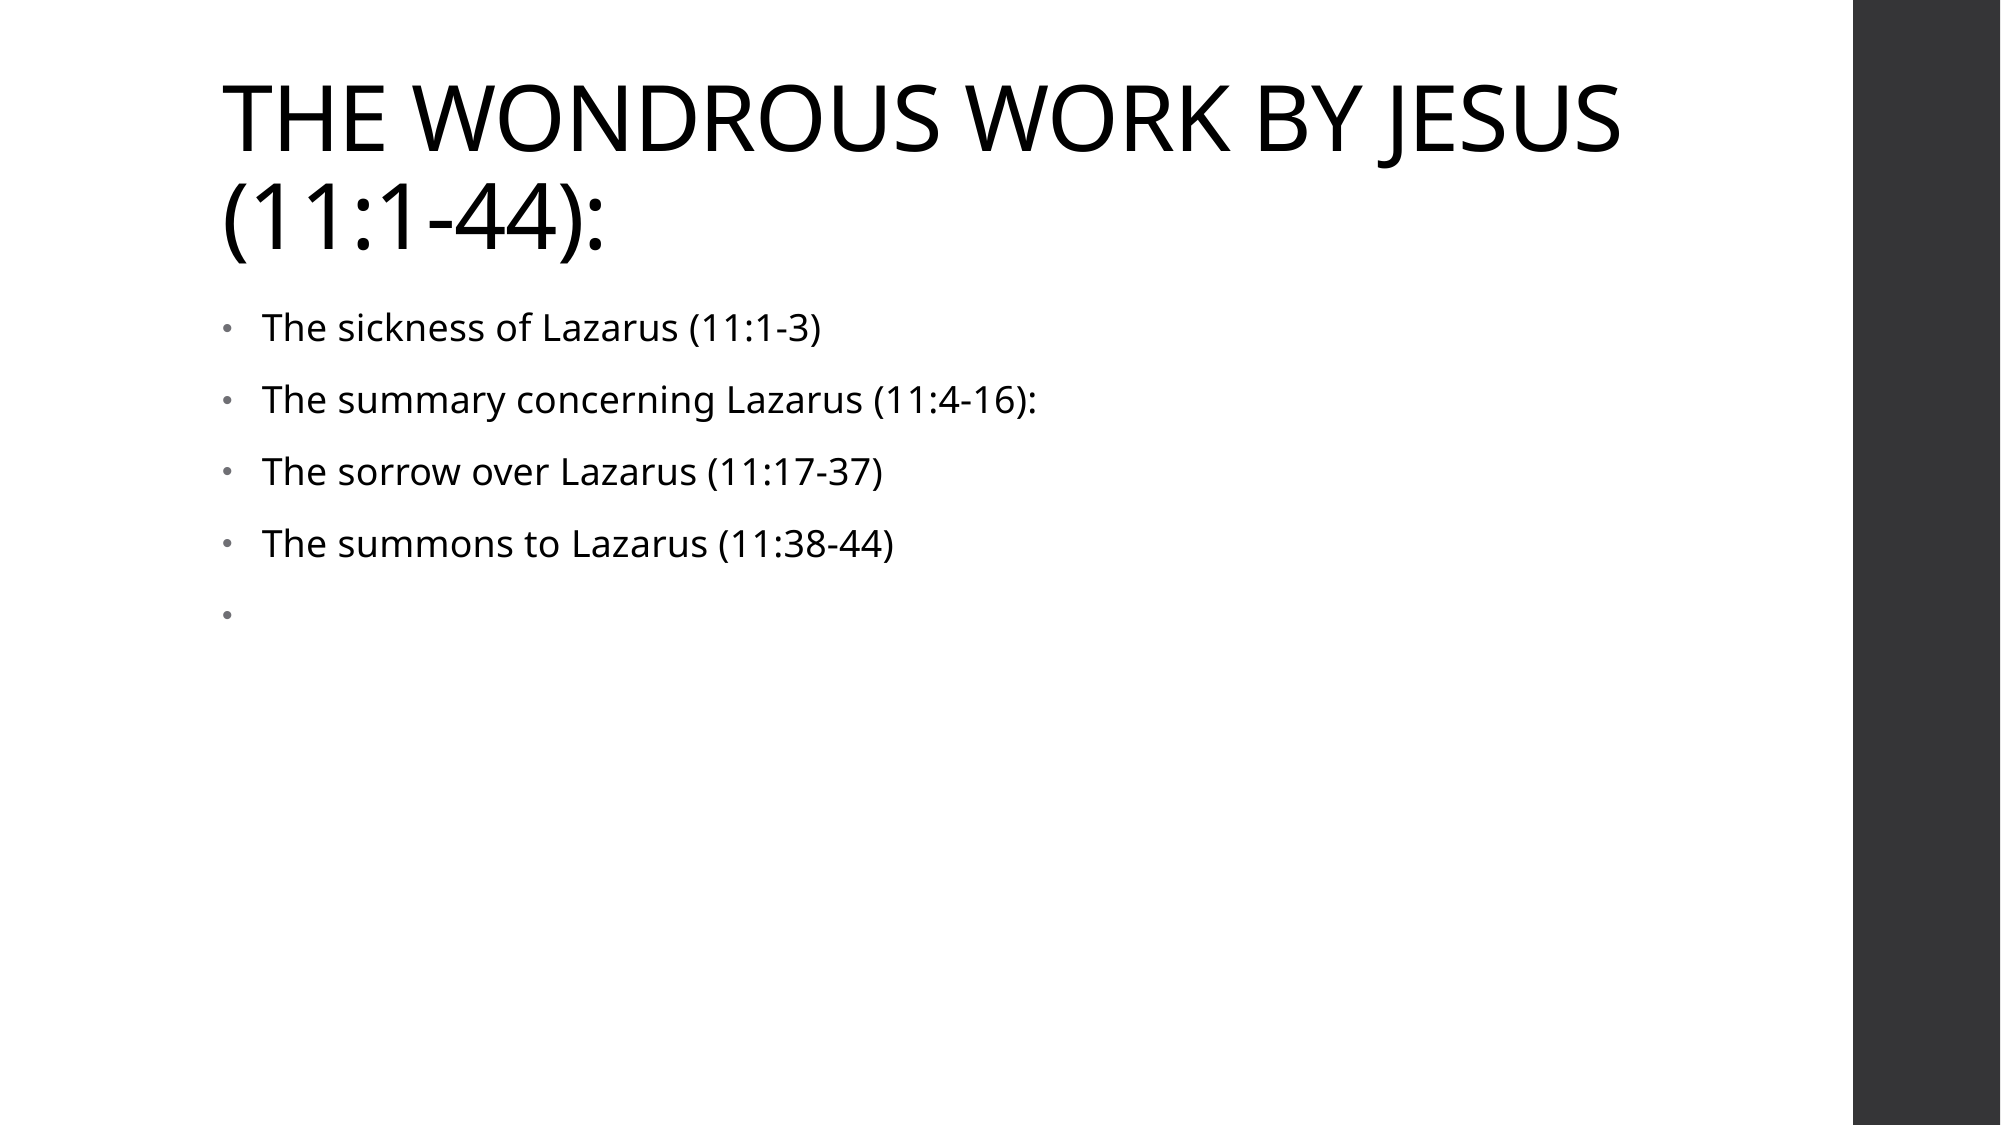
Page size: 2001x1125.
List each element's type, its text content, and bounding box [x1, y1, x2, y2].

title THE WONDROUS WORK BY JESUS (11:1-44): [206, 60, 1797, 278]
list The sickness of Lazarus (11:1-3) The summary concerning Lazarus (11:4-16): The sorrow over Lazarus (11:17-37) The summons to Lazarus (11:38-44) [206, 299, 1617, 1014]
